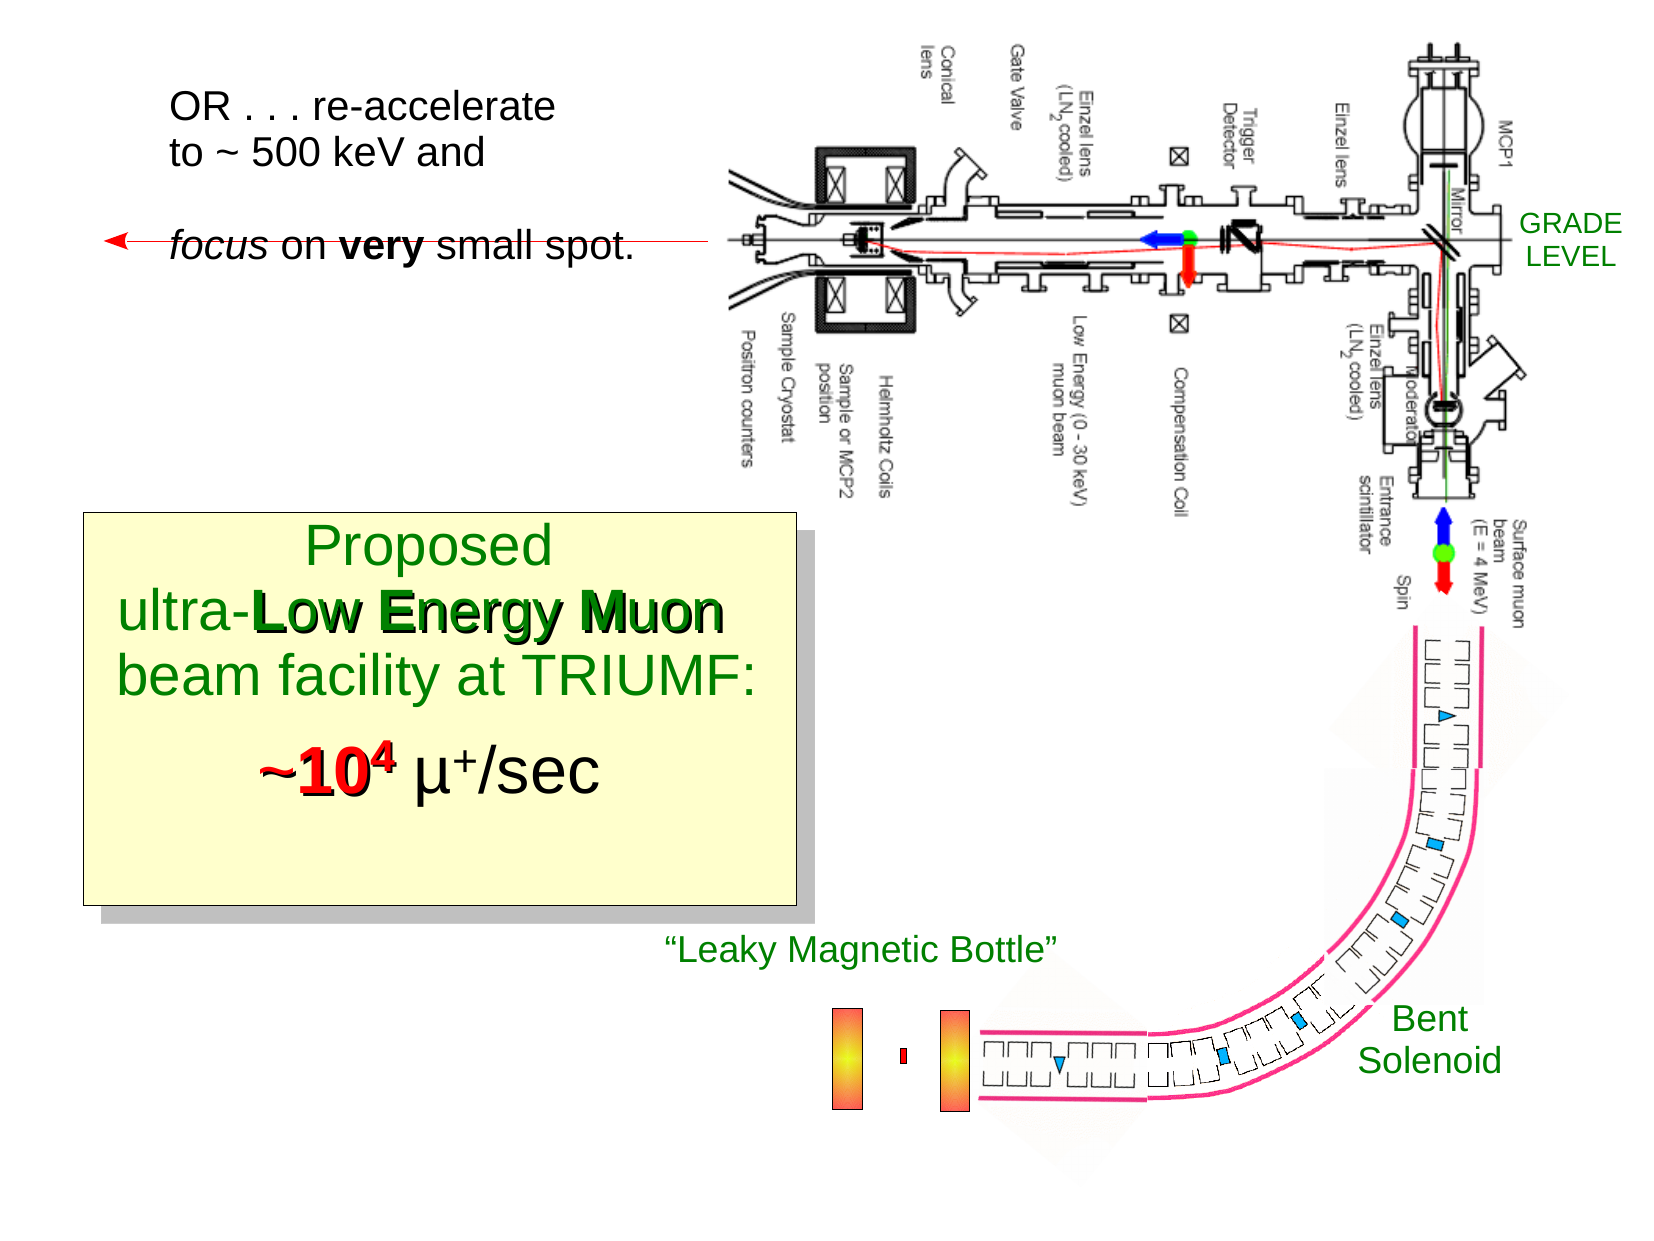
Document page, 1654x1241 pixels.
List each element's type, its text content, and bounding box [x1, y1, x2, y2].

text_box Bent Solenoid [1357, 997, 1503, 1110]
text_box [940, 1010, 970, 1112]
text_box “Leaky Magnetic Bottle” [664, 928, 1058, 984]
picture [718, 27, 1569, 1188]
text_box Proposed ultra-Low Energy Muon beam facility at TRIUMF: ~104 µ+/sec [83, 512, 797, 906]
text_box [900, 1048, 907, 1064]
text_box [832, 1008, 863, 1110]
text_box GRADE LEVEL [1519, 207, 1624, 295]
text_box OR . . . re-accelerate to ~ 500 keV and focus on very small spot. [169, 82, 636, 332]
